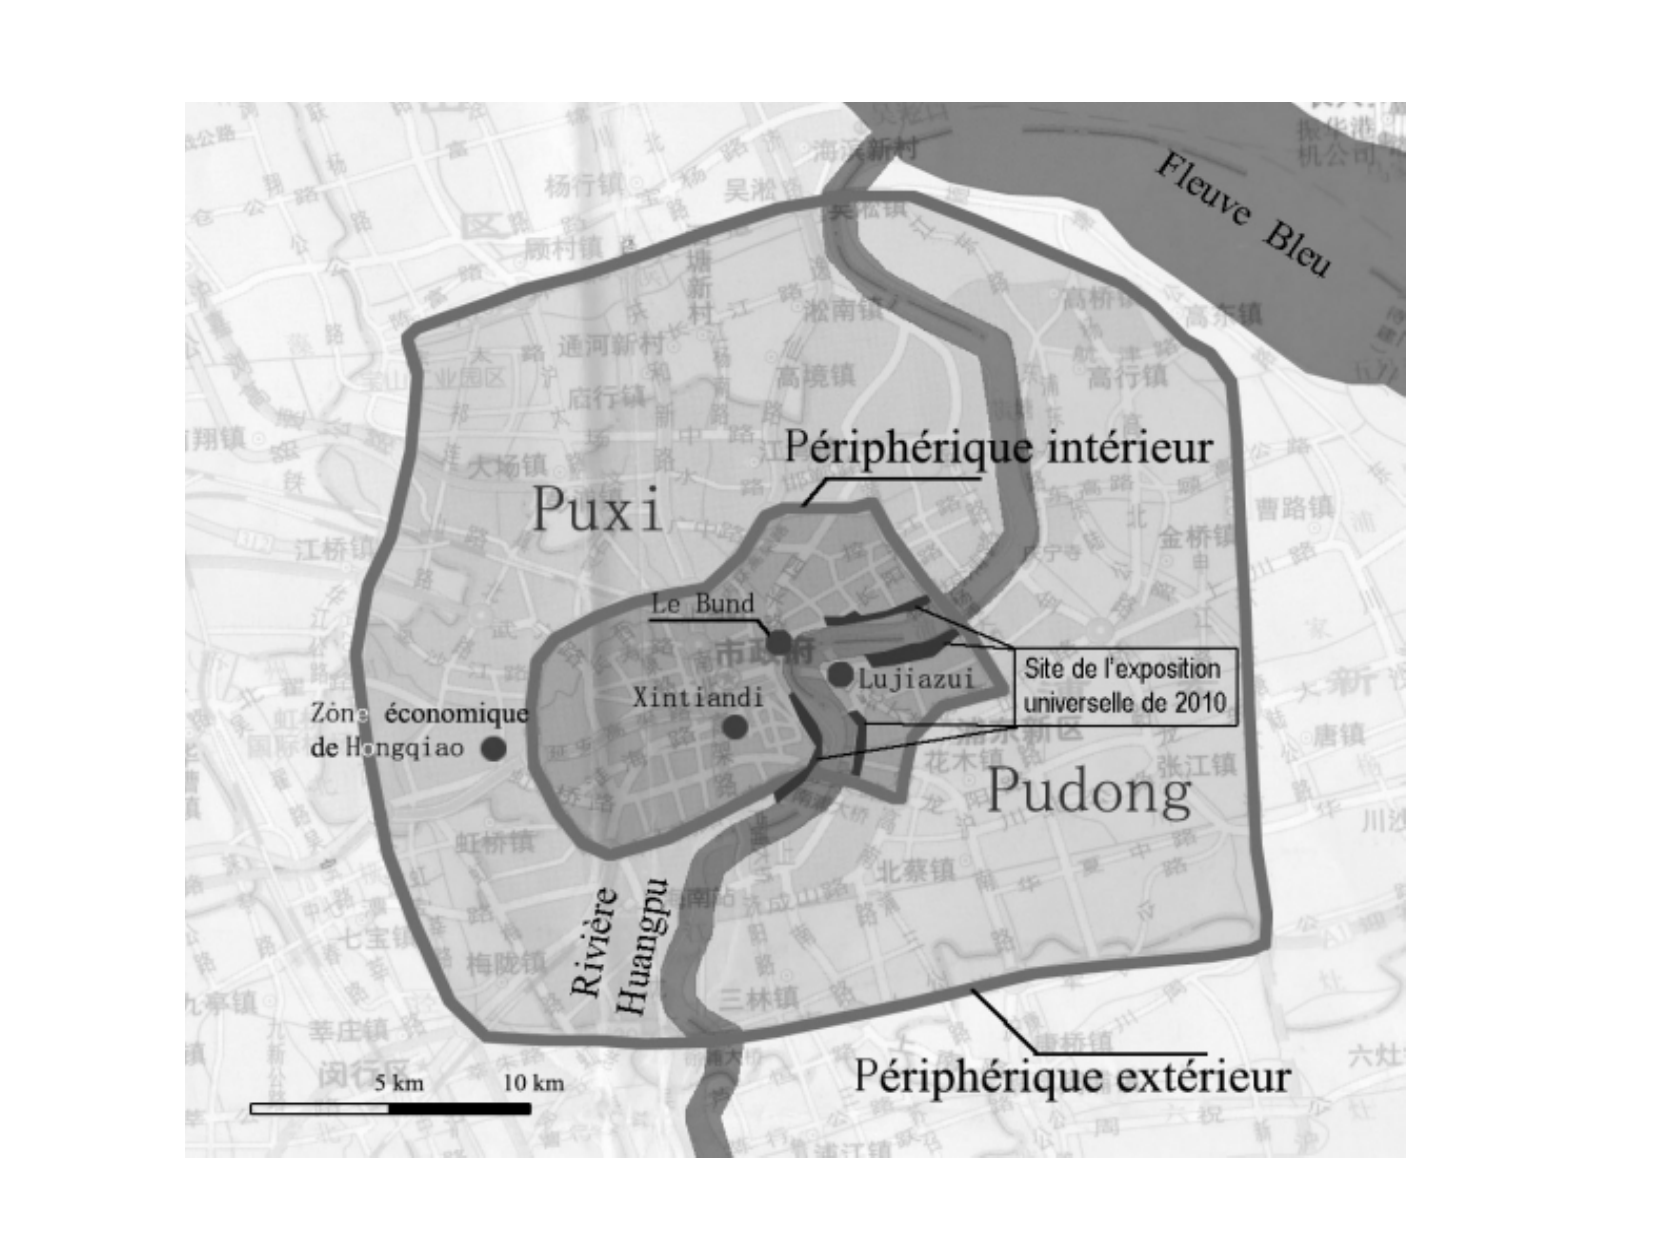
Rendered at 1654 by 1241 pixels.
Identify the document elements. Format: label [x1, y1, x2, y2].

picture [185, 102, 1406, 1158]
